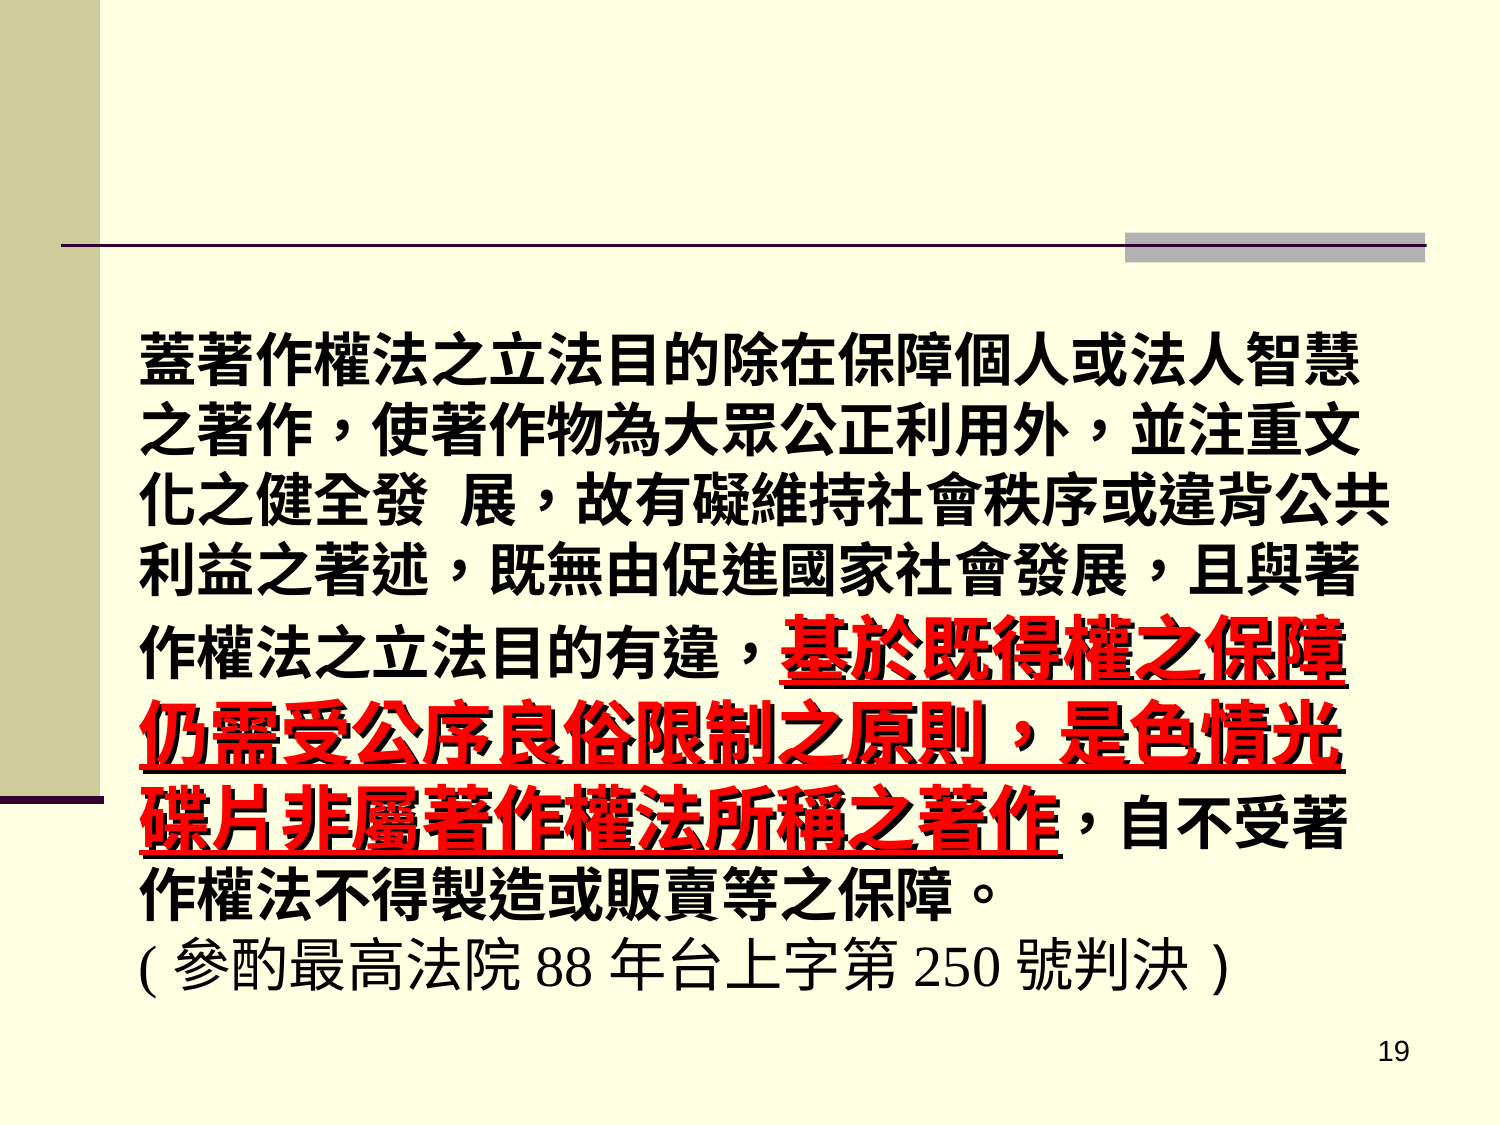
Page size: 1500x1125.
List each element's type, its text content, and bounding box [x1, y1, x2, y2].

text_box <編號> [1074, 1024, 1426, 1103]
text_box 蓋著作權法之立法目的除在保障個人或法人智慧之著作，使著作物為大眾公正利用外，並注重文化之健全發 展，故有礙維持社會秩序或違背公共利益之著述，既無由促進國家社會發展，且與著作權法之立法目的有違，基於既得權之保障仍需受公序良俗限制之原則，是色情光碟片非屬著作權法所稱之著作，自不受著作權法不得製造或販賣等之保障。 (參酌最高法院88年台上字第250號判決) [123, 290, 1412, 1007]
